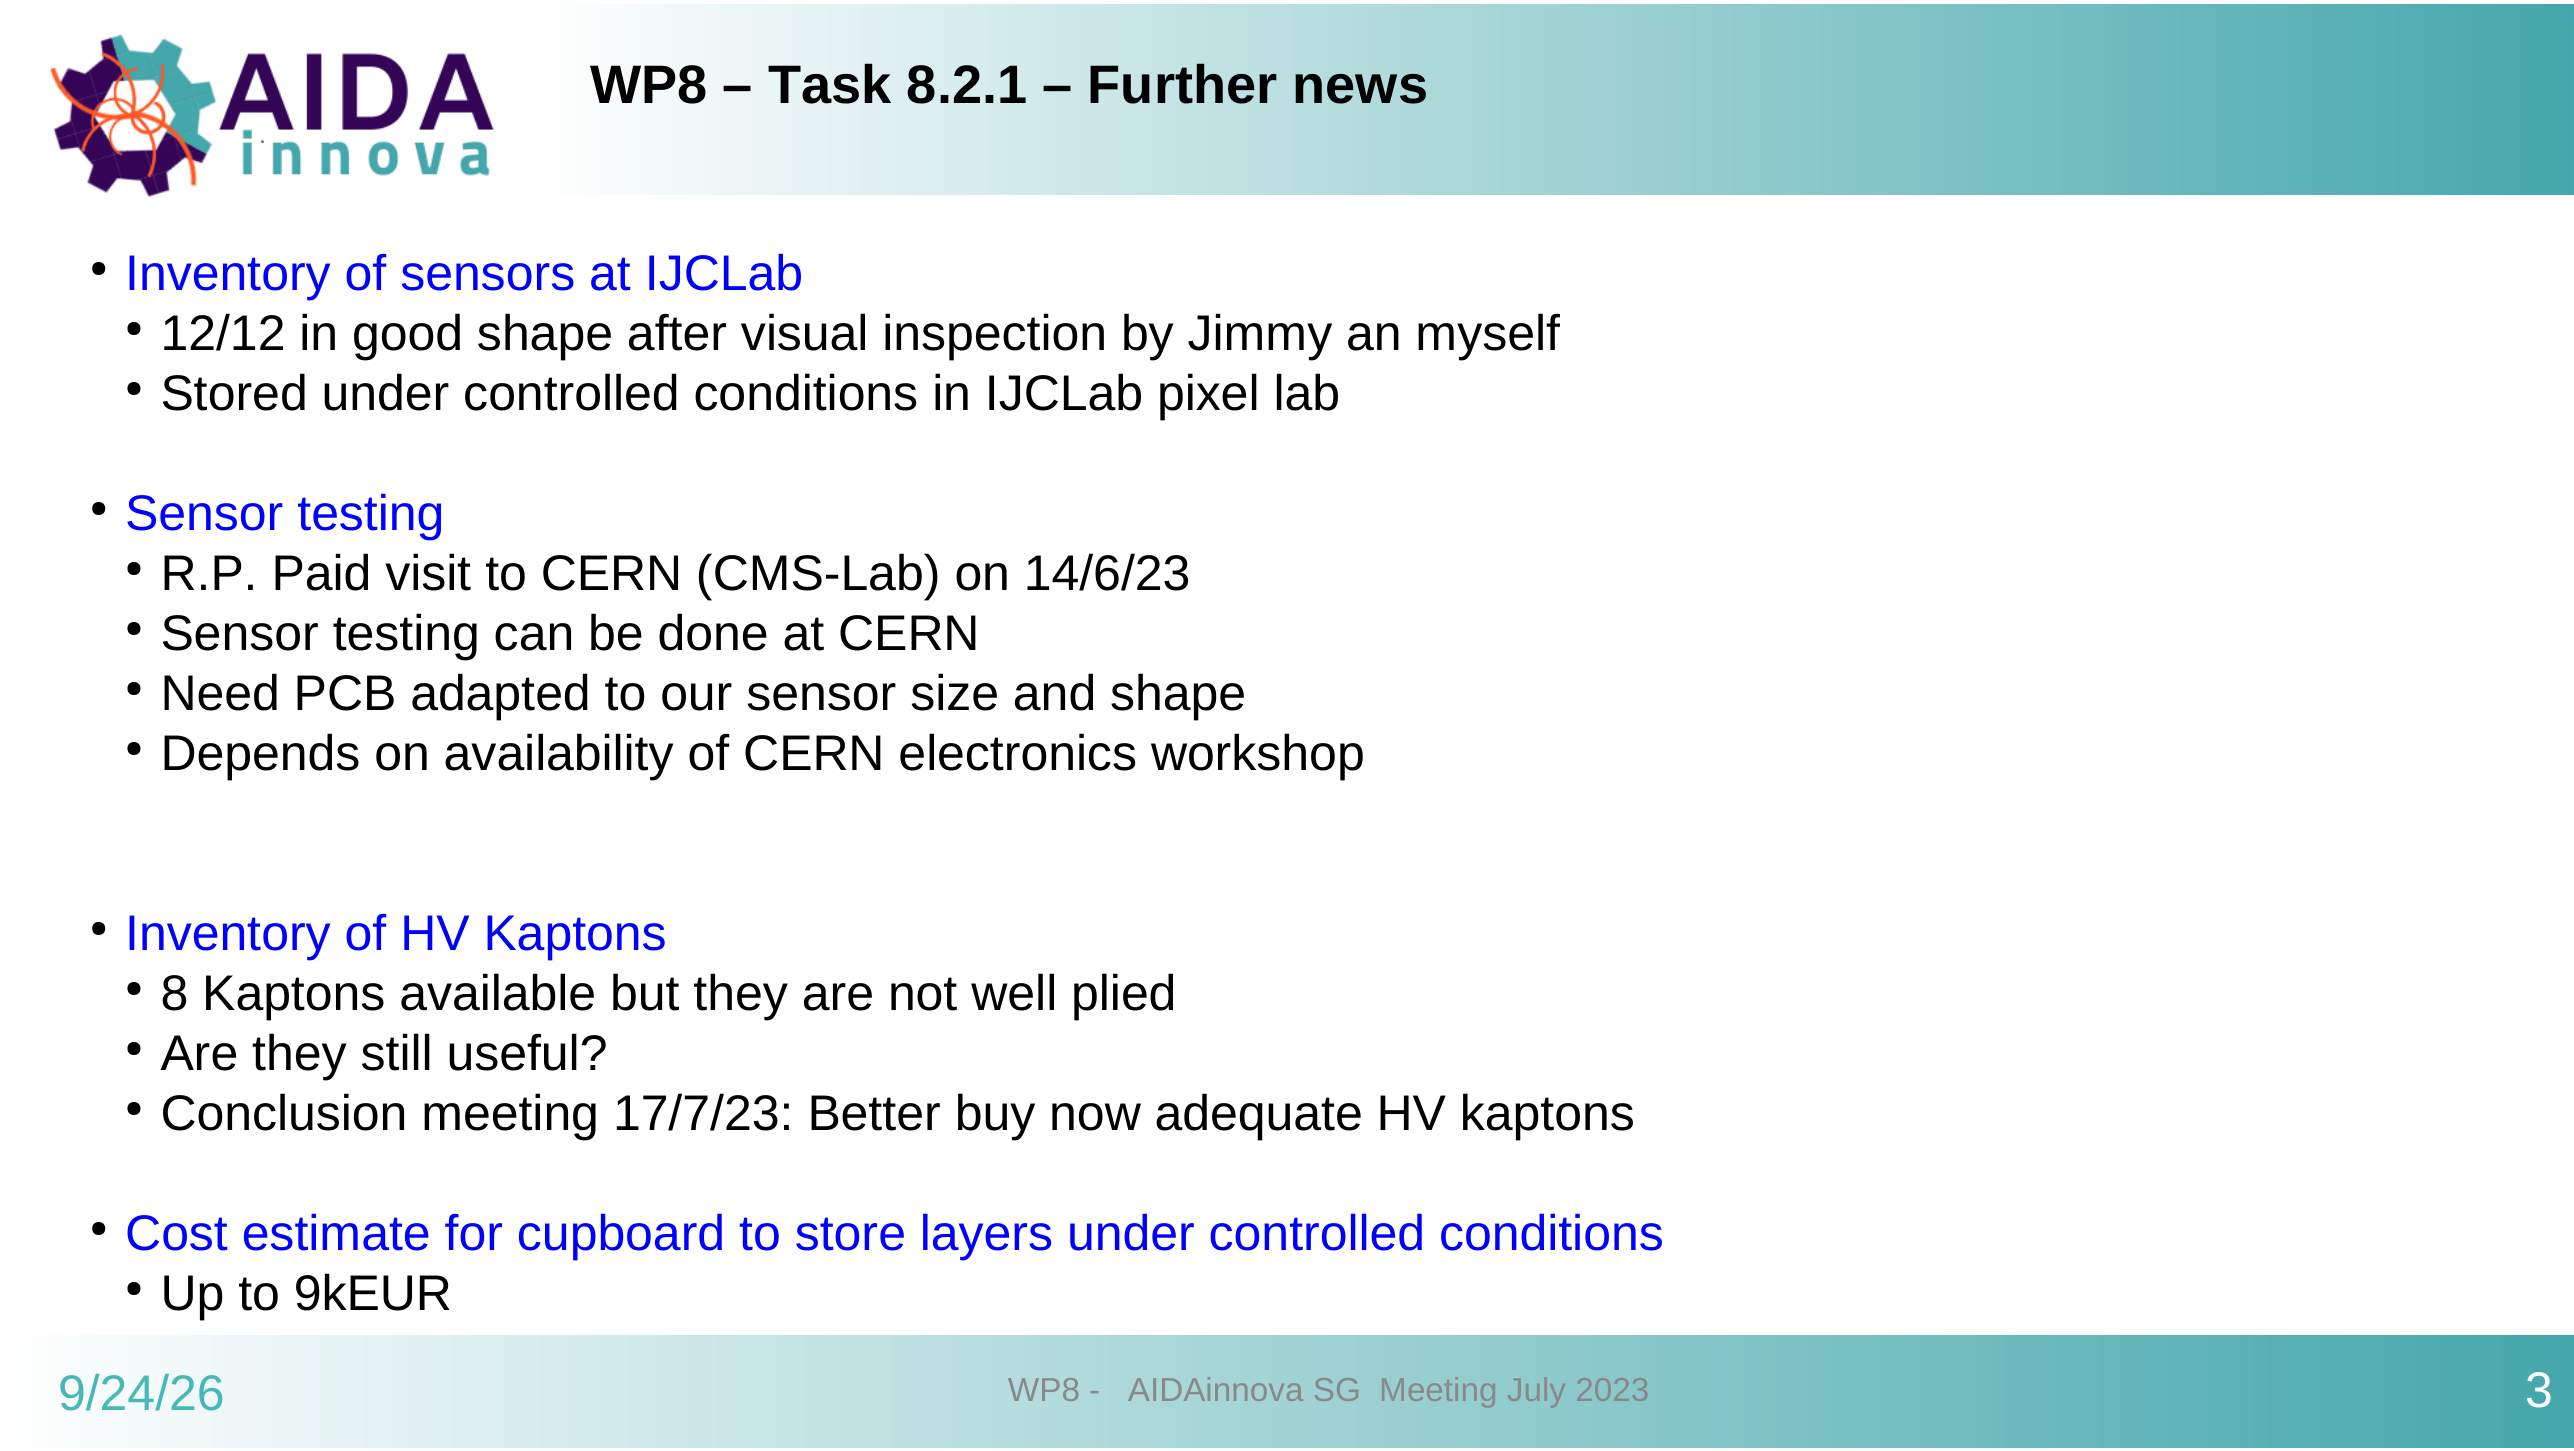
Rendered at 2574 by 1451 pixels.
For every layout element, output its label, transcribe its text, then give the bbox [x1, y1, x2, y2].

text_box Inventory of sensors at IJCLab 12/12 in good shape after visual inspection by Jimmy an myself Stored under controlled conditions in IJCLab pixel lab Sensor testing R.P. Paid visit to CERN (CMS-Lab) on 14/6/23 Sensor testing can be done at CERN Need PCB adapted to our sensor size and shape Depends on availability of CERN electronics workshop Inventory of HV Kaptons 8 Kaptons available but they are not well plied Are they still useful? Conclusion meeting 17/7/23: Better buy now adequate HV kaptons Cost estimate for cupboard to store layers under controlled conditions Up to 9kEUR [75, 232, 1681, 1328]
text_box WP8 – Task 8.2.1 – Further news [575, 42, 2574, 198]
picture [42, 5, 517, 219]
